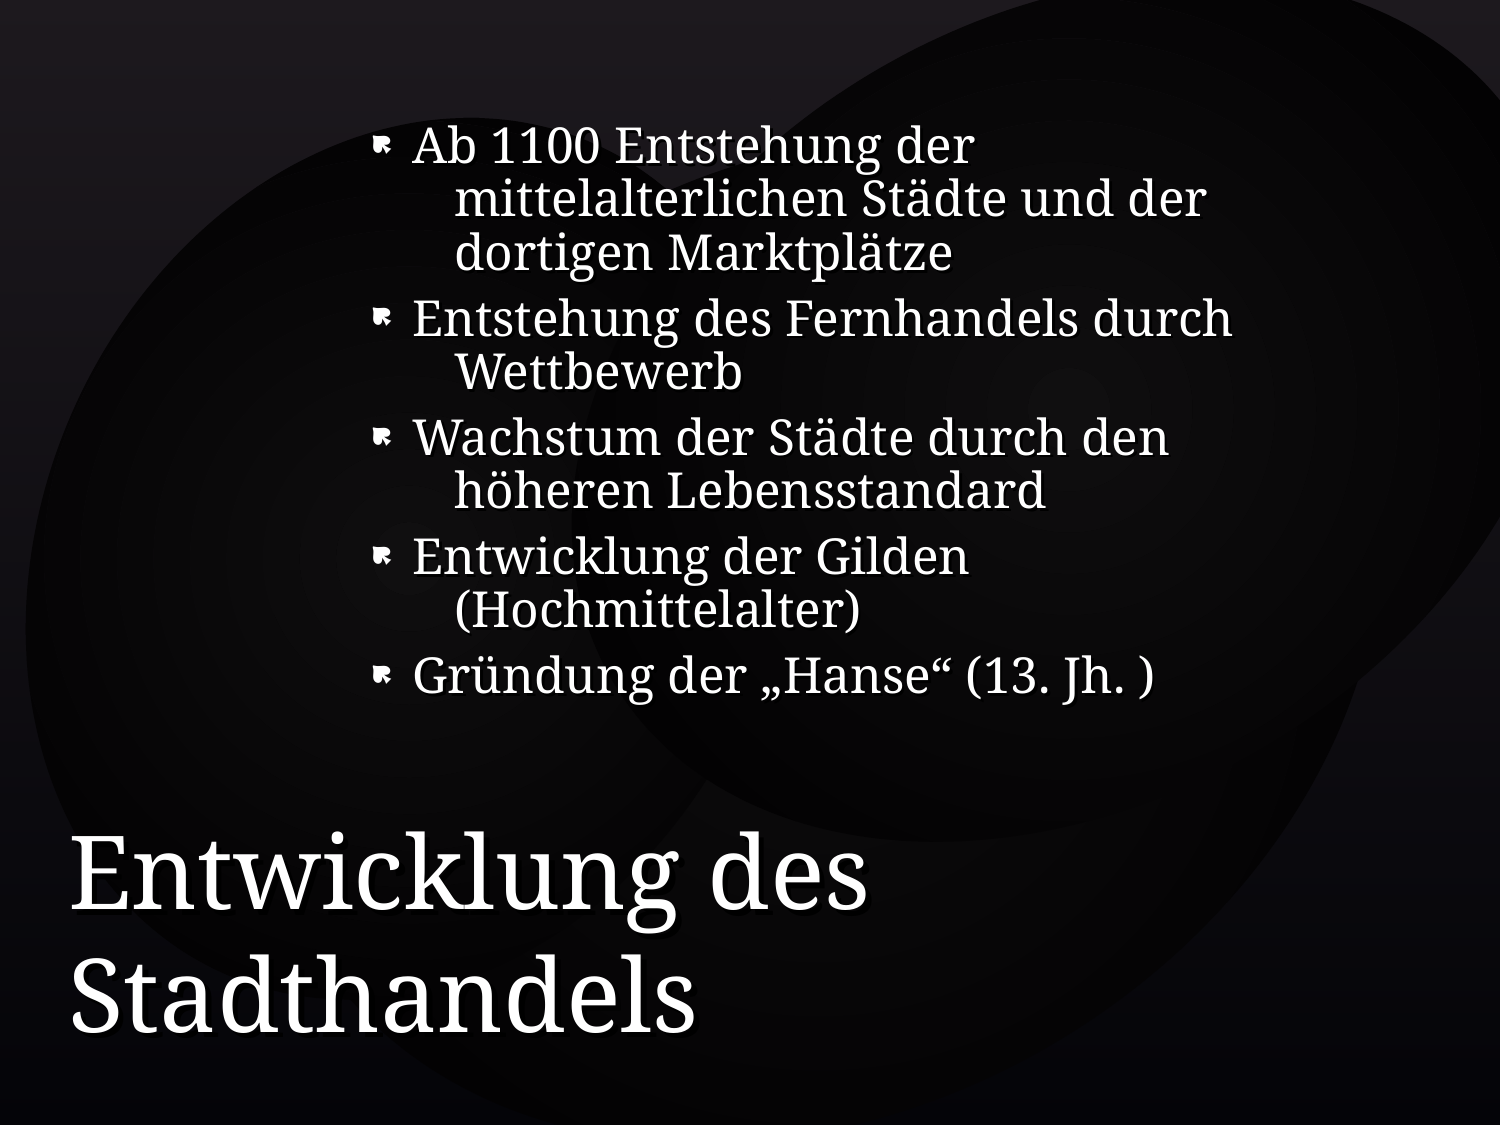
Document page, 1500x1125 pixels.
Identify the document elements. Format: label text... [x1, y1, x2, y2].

list Ab 1100 Entstehung der mittelalterlichen Städte und der dortigen Marktplätze Entstehung des Fernhandels durch Wettbewerb Wachstum der Städte durch den höheren Lebensstandard Entwicklung der Gilden (Hochmittelalter) Gründung der „Hanse“ (13. Jh. ) [350, 112, 1351, 713]
title Entwicklung des Stadthandels [53, 800, 1471, 951]
